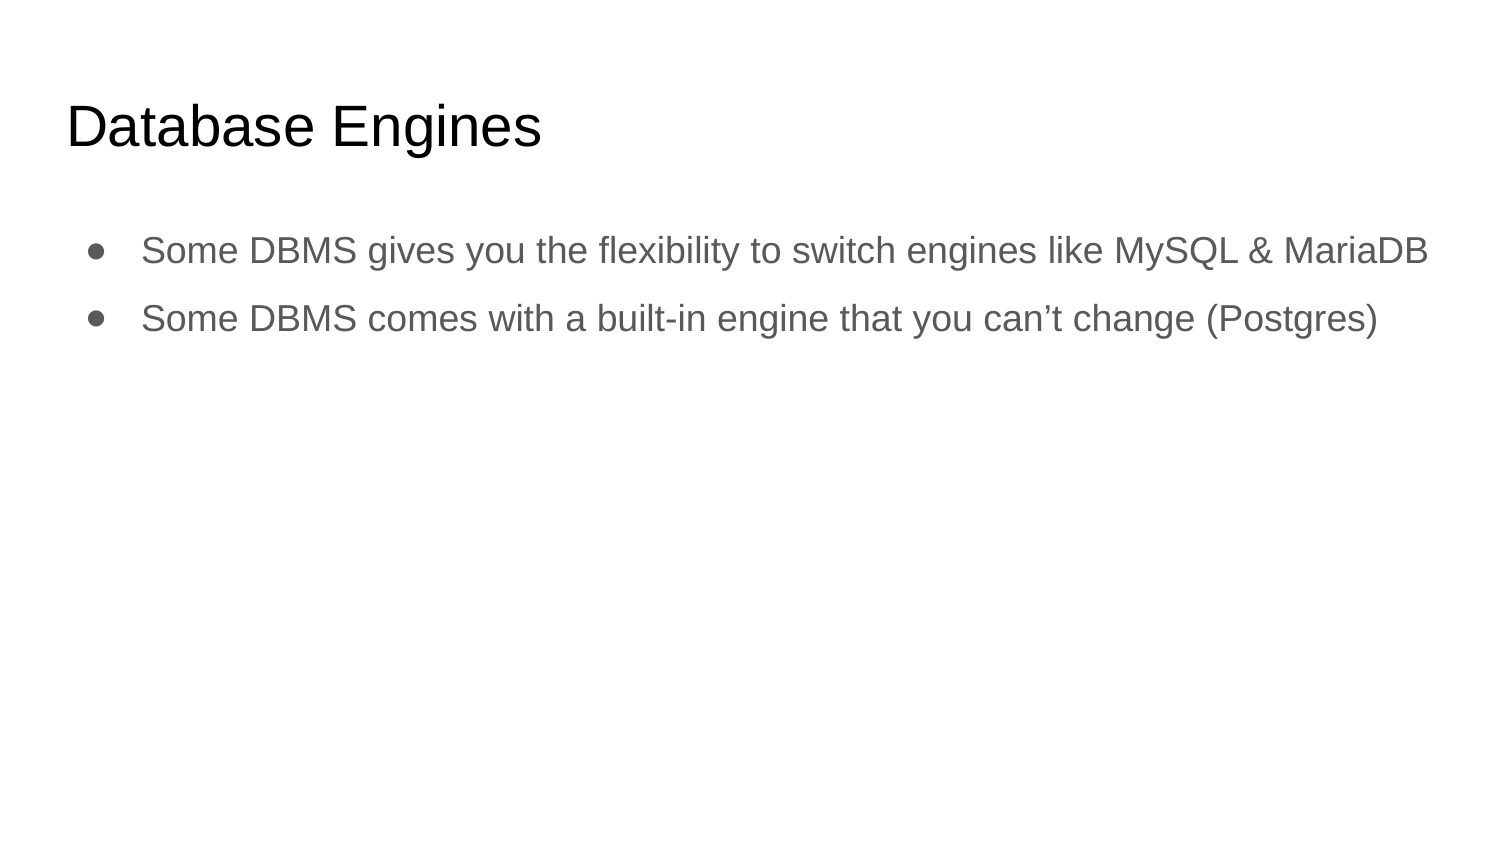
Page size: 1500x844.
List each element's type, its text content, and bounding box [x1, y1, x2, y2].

list Some DBMS gives you the flexibility to switch engines like MySQL & MariaDB Some DBMS comes with a built-in engine that you can’t change (Postgres) [51, 189, 1449, 750]
title Database Engines [51, 72, 1449, 167]
